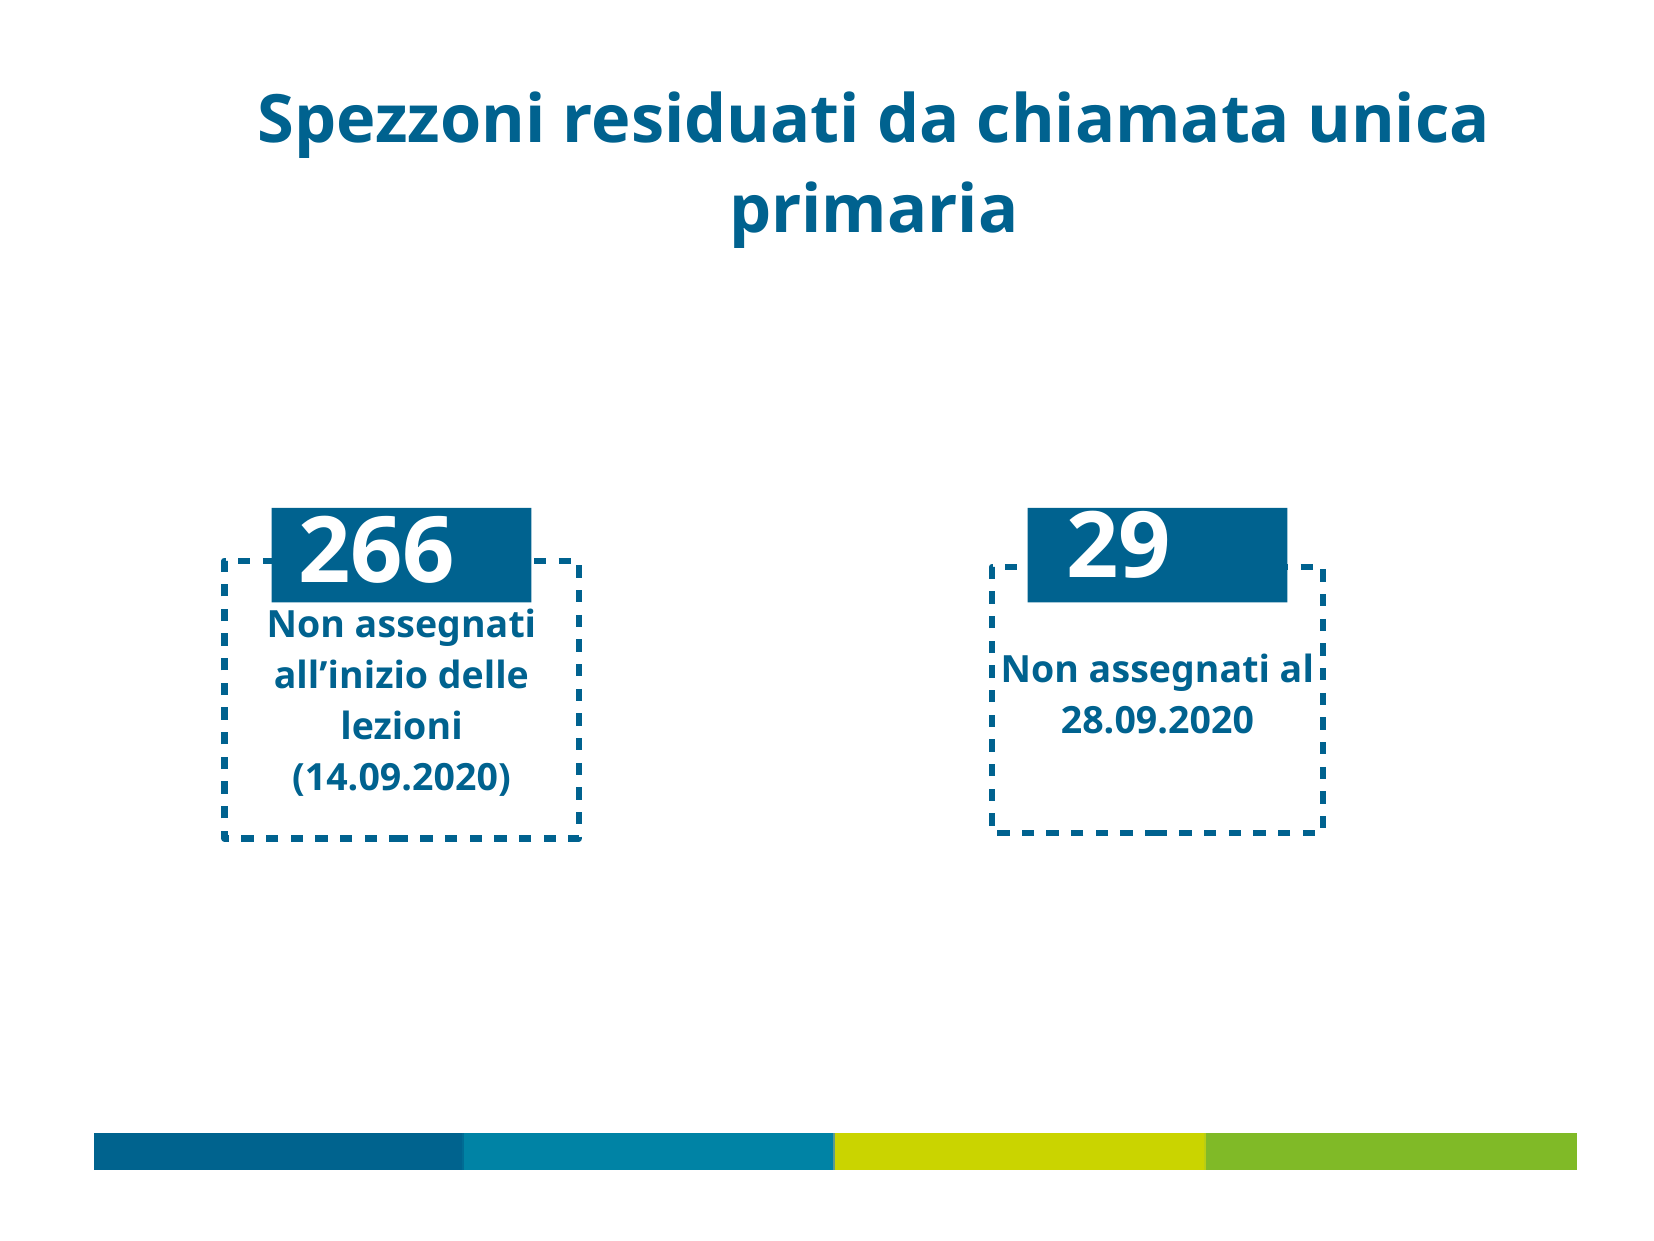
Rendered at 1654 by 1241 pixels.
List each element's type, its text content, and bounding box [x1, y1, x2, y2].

text_box 29 [1027, 472, 1228, 633]
picture [834, 1133, 1577, 1170]
text_box [271, 507, 283, 584]
text_box Non assegnati al 28.09.2020 [980, 578, 1335, 810]
text_box [1228, 507, 1288, 578]
text_box [515, 507, 532, 584]
text_box 266 [283, 477, 515, 638]
text_box Non assegnati all’inizio delle lezioni (14.09.2020) [224, 584, 579, 815]
text_box Spezzoni residuati da chiamata unica primaria [129, 70, 1619, 283]
